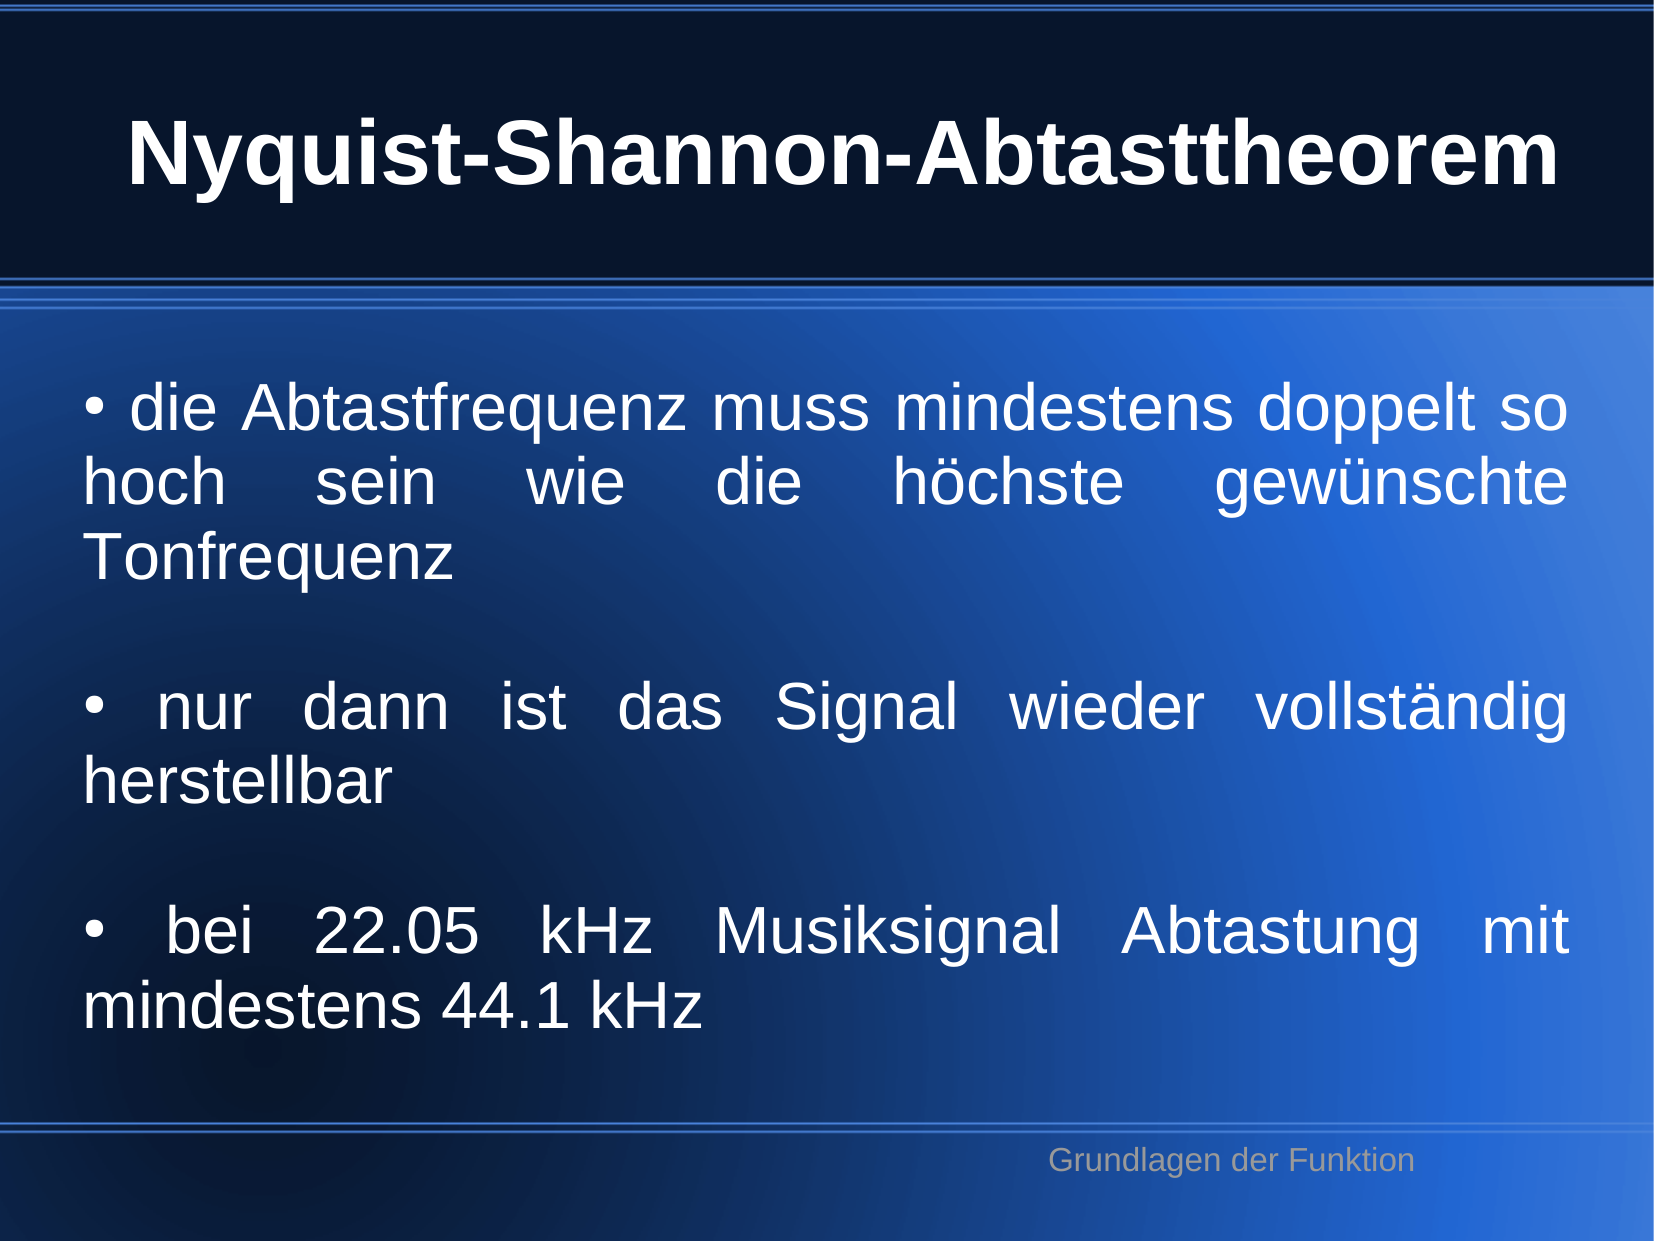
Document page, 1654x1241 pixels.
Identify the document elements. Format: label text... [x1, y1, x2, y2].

title Nyquist-Shannon-Abtasttheorem [82, 49, 1571, 257]
text_box Grundlagen der Funktion [1033, 1133, 1447, 1186]
picture [0, 0, 1654, 1241]
subtitle die Abtastfrequenz muss mindestens doppelt so hoch sein wie die höchste gewünschte Tonfrequenz nur dann ist das Signal wieder vollständig herstellbar bei 22.05 kHz Musiksignal Abtastung mit mindestens 44.1 kHz [82, 355, 1571, 1058]
